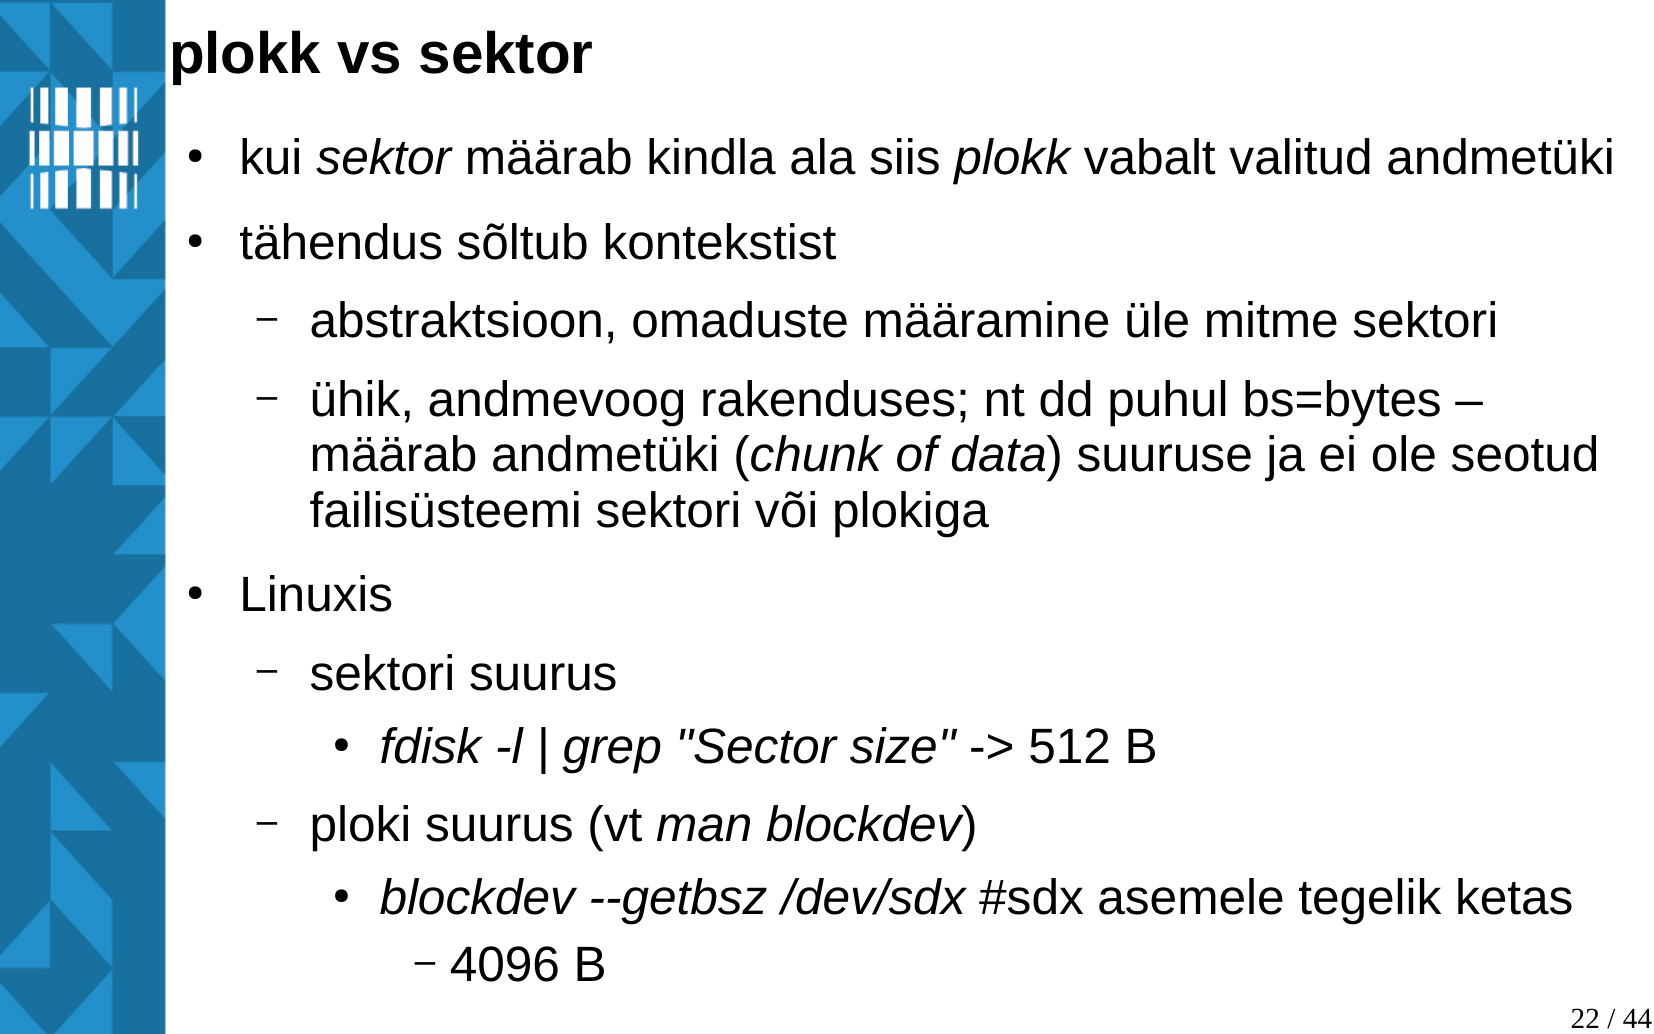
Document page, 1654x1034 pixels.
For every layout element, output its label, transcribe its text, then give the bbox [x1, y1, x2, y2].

list kui sektor määrab kindla ala siis plokk vabalt valitud andmetüki tähendus sõltub kontekstist abstraktsioon, omaduste määramine üle mitme sektori ühik, andmevoog rakenduses; nt dd puhul bs=bytes – määrab andmetüki (chunk of data) suuruse ja ei ole seotud failisüsteemi sektori või plokiga Linuxis sektori suurus fdisk -l | grep "Sector size" -> 512 B ploki suurus (vt man blockdev) blockdev --getbsz /dev/sdx #sdx asemele tegelik ketas 4096 B [169, 129, 1630, 997]
title plokk vs sektor [169, 11, 1571, 95]
